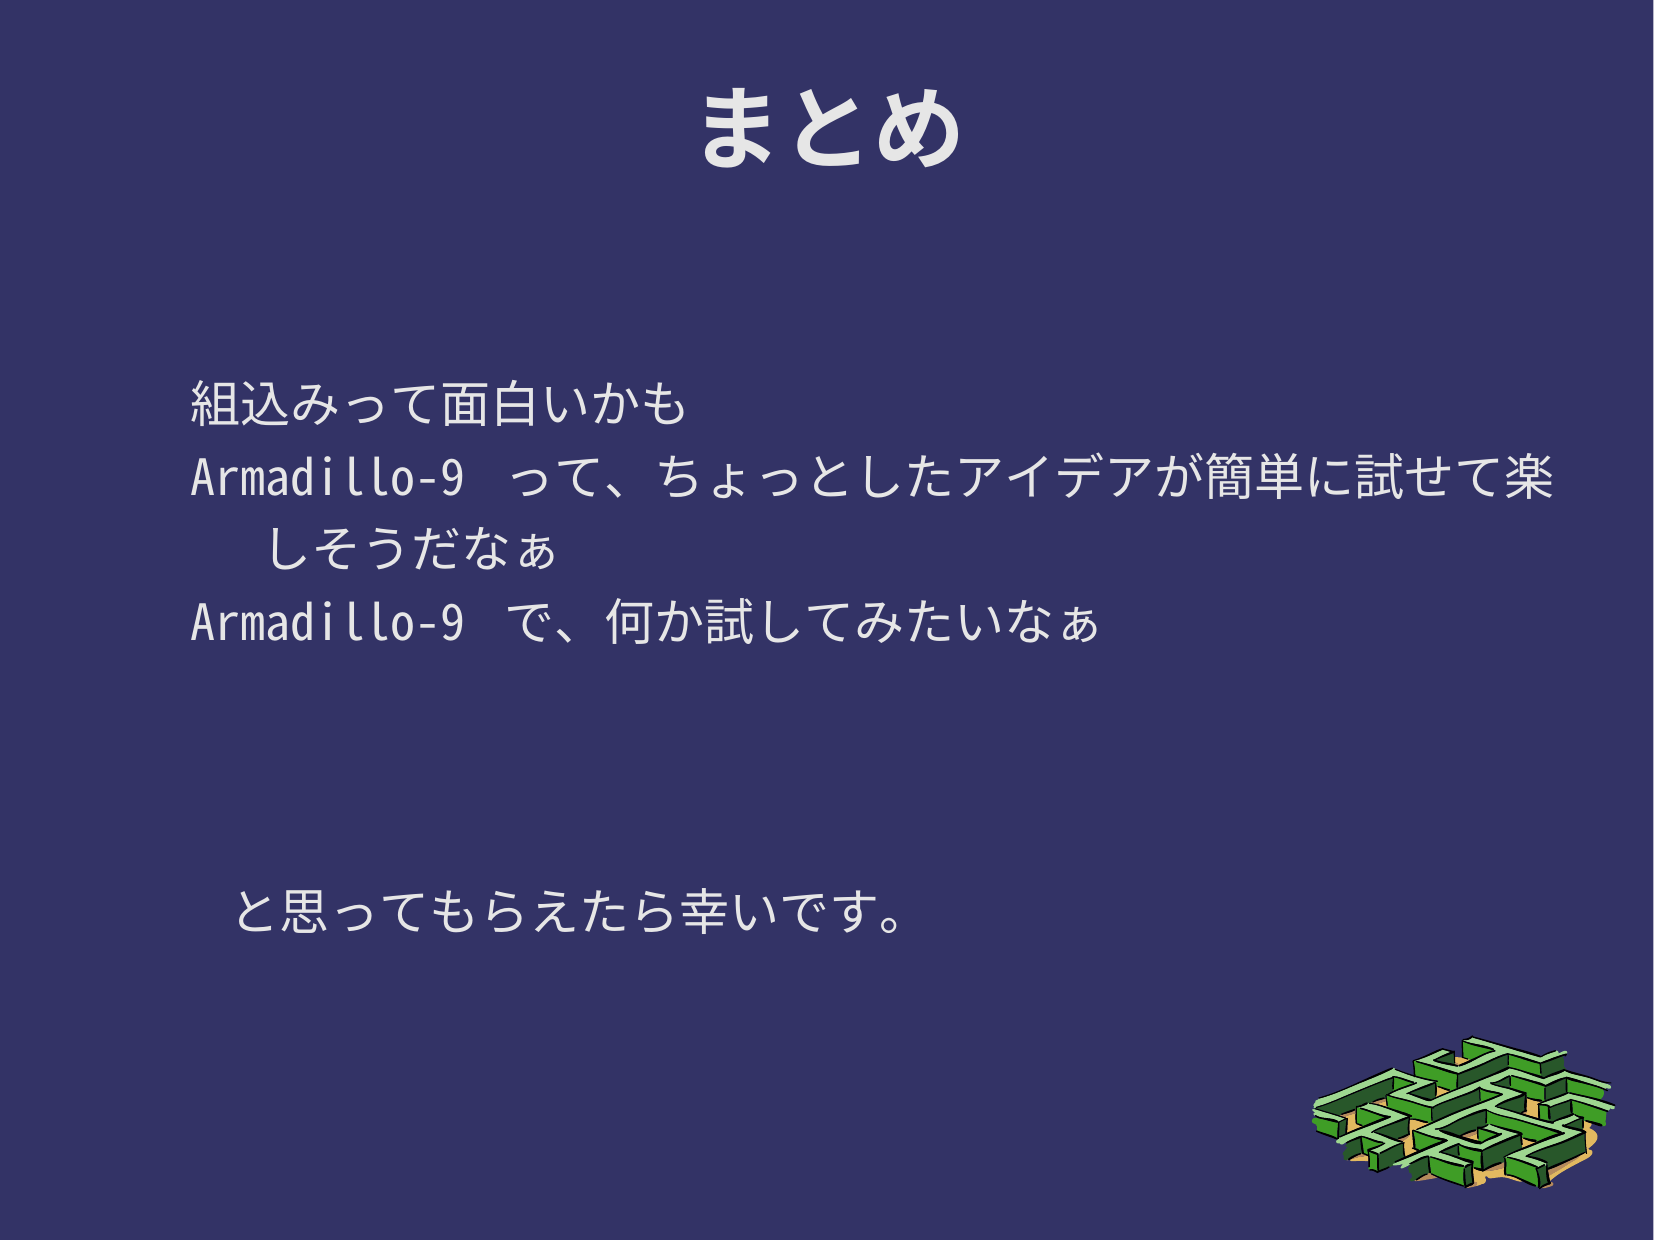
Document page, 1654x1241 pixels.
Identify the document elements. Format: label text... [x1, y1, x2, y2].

list 組込みって面白いかも Armadillo-9 って、ちょっとしたアイデアが簡単に試せて楽しそうだなぁ Armadillo-9 で、何か試してみたいなぁ と思ってもらえたら幸いです。 [178, 364, 1570, 1147]
title まとめ [121, 19, 1534, 227]
